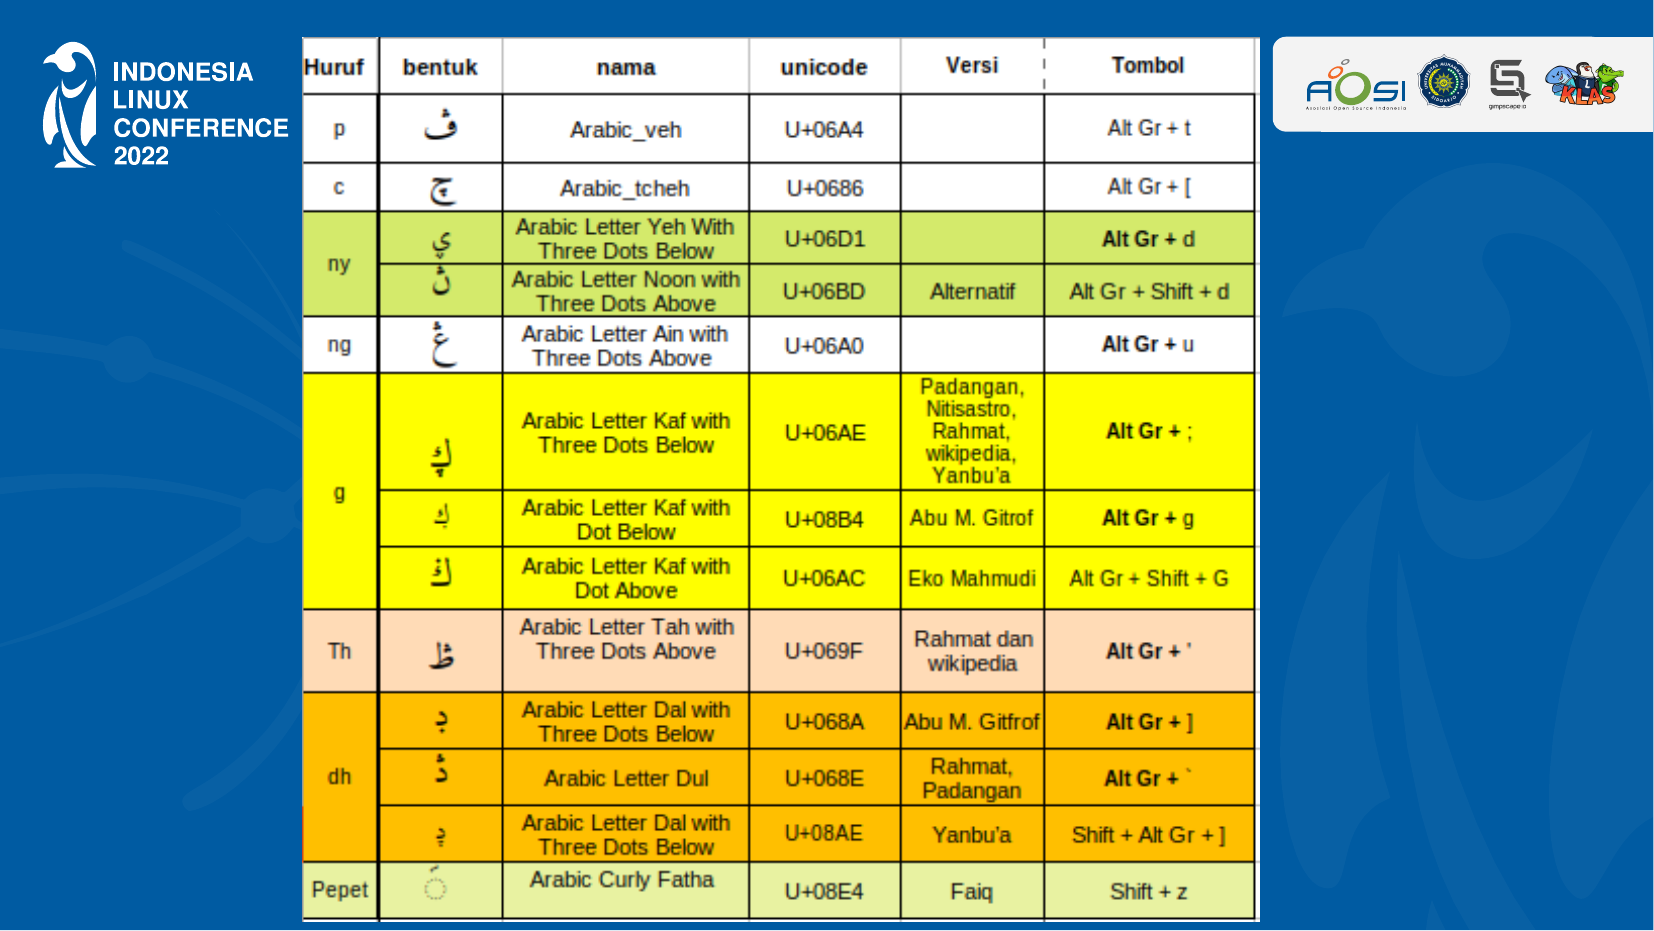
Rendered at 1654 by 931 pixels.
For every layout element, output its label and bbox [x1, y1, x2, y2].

picture [1545, 62, 1624, 105]
picture [302, 37, 1260, 922]
picture [1417, 54, 1471, 108]
